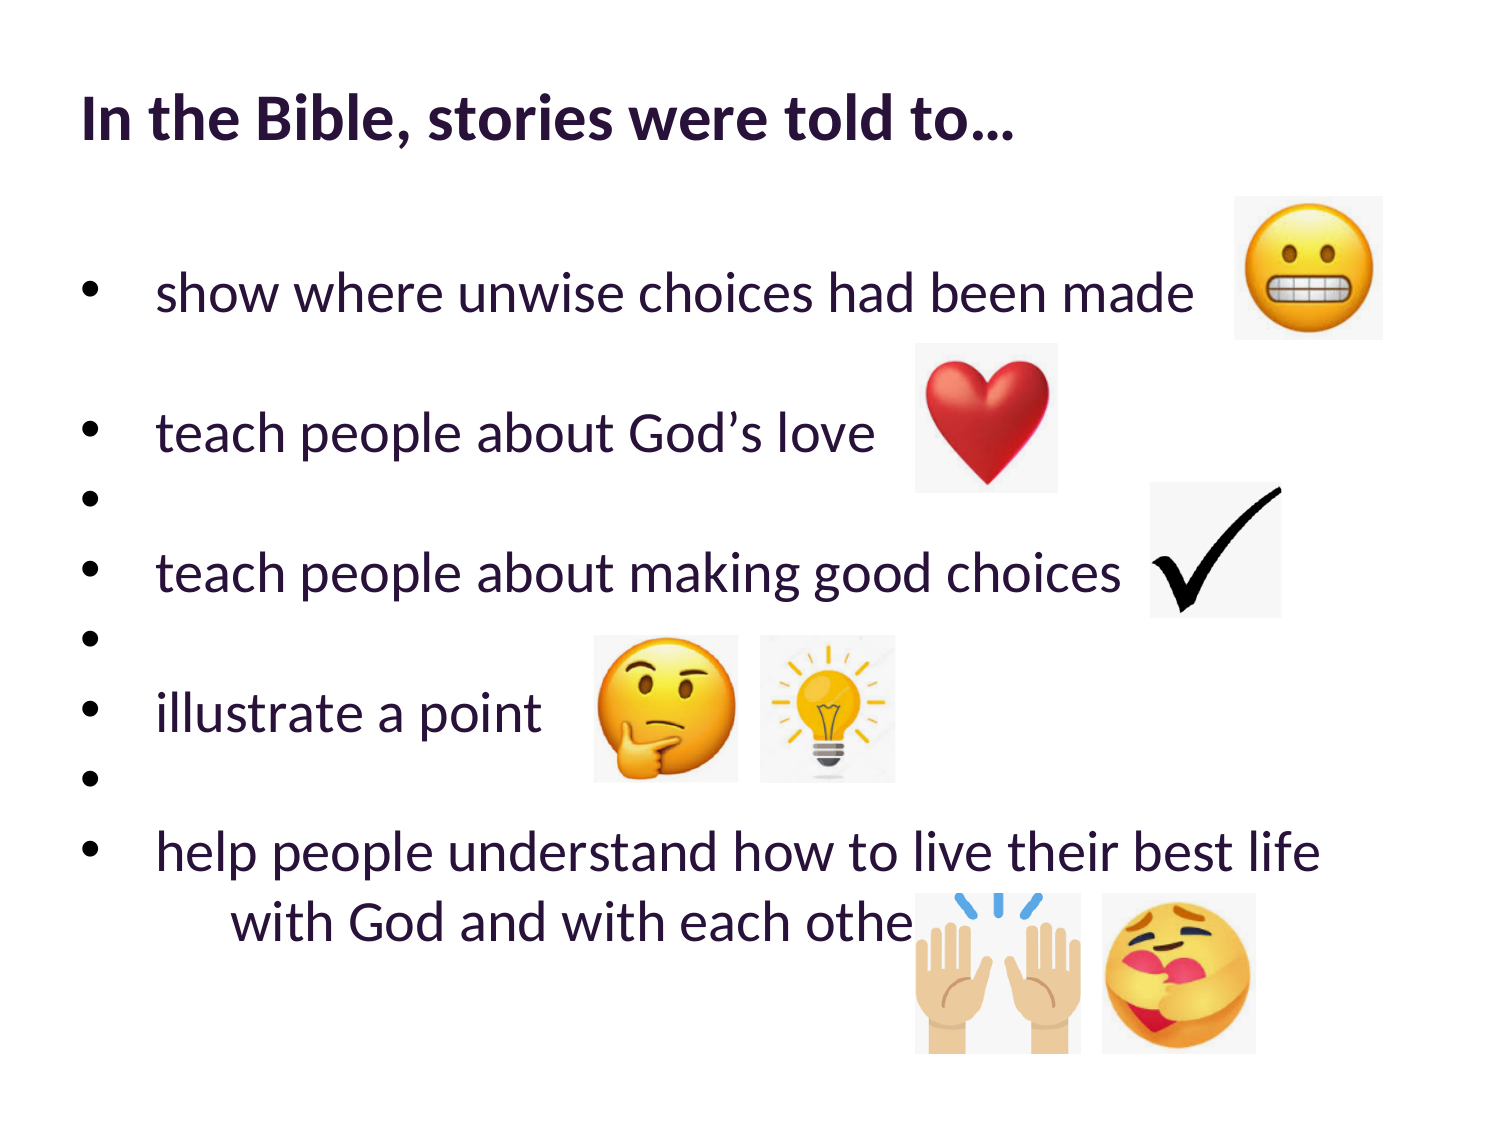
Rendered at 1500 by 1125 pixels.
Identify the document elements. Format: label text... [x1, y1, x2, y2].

picture [760, 635, 896, 783]
picture [915, 343, 1059, 493]
picture [1149, 482, 1282, 618]
picture [1102, 893, 1256, 1055]
picture [915, 893, 1081, 1055]
picture [1234, 196, 1384, 340]
text_box In the Bible, stories were told to… show where unwise choices had been made teach people about God’s love teach people about making good choices illustrate a point help people understand how to live their best life with God and with each other [64, 66, 1447, 1112]
picture [593, 635, 739, 783]
